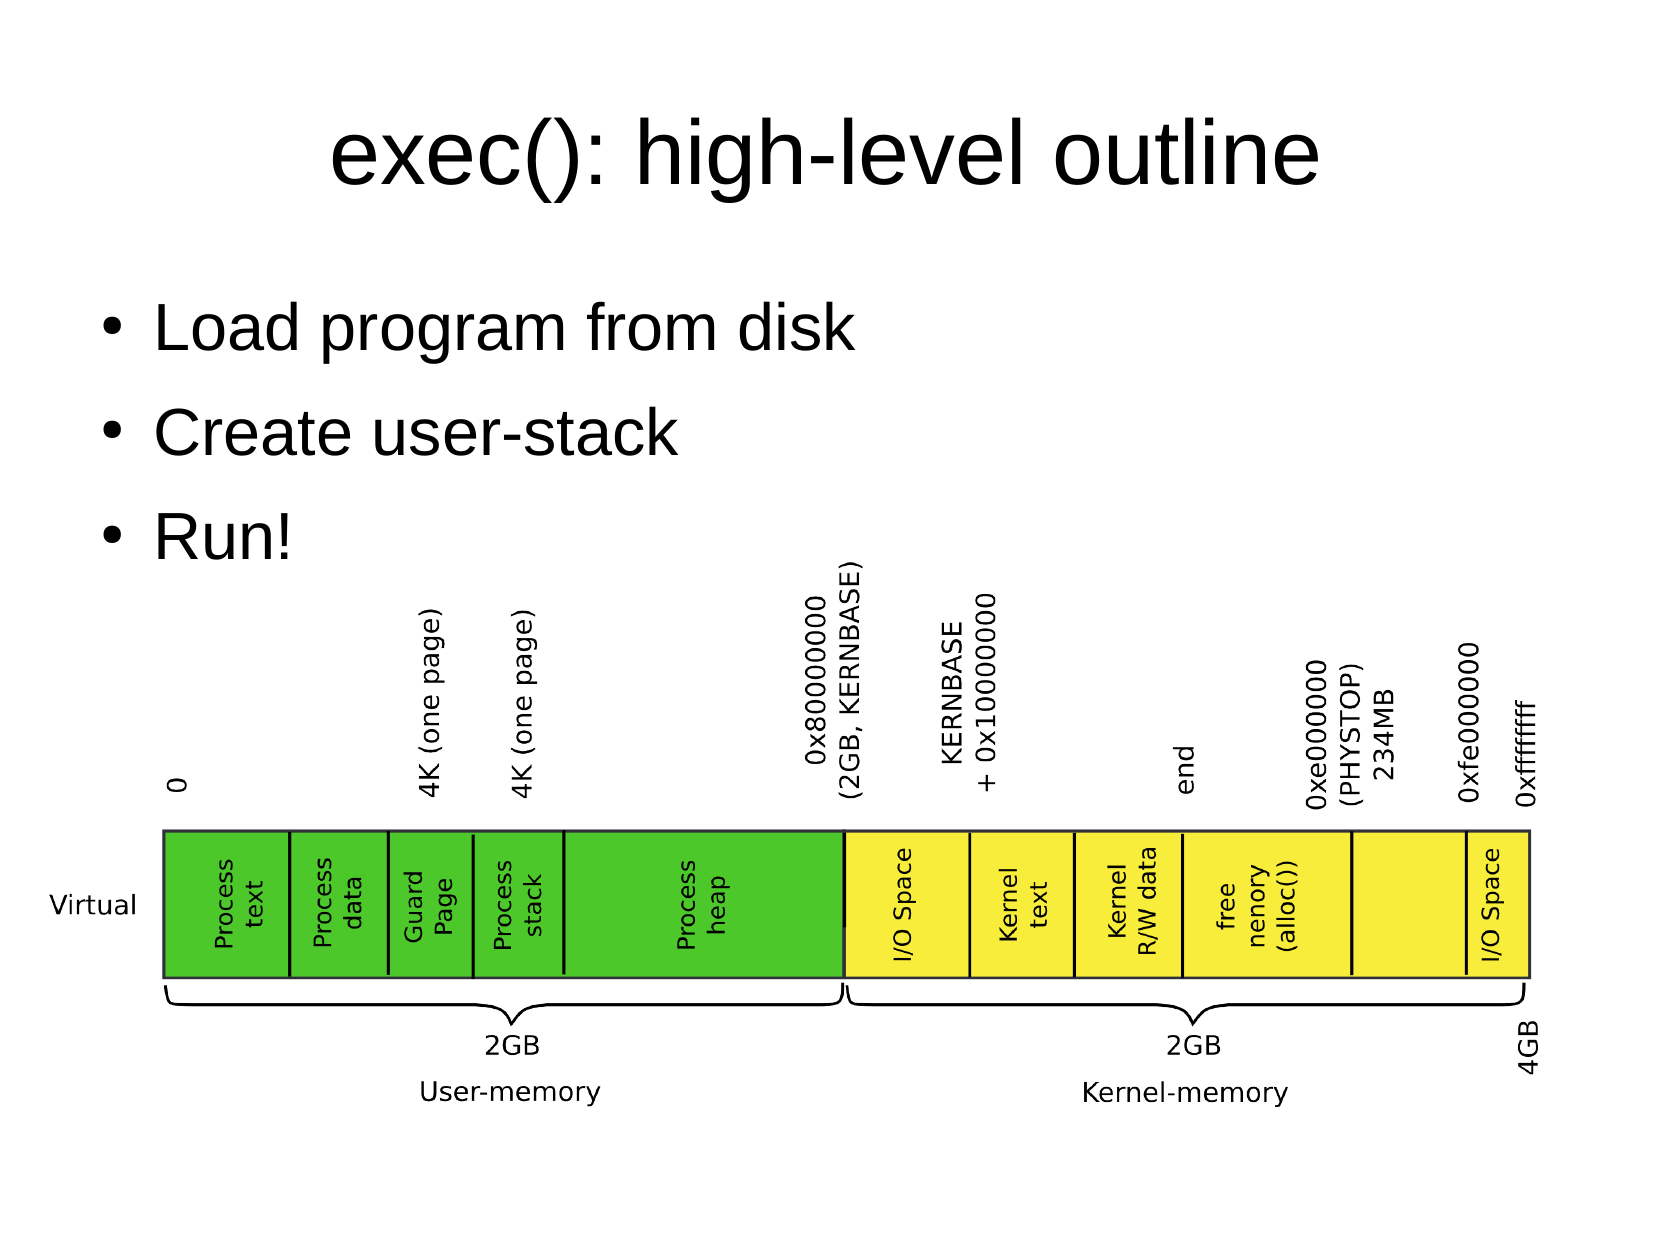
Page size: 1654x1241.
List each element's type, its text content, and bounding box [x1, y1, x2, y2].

list Load program from disk Create user-stack Run! [82, 290, 1571, 1010]
title exec(): high-level outline [82, 49, 1571, 257]
picture [49, 562, 1538, 1107]
